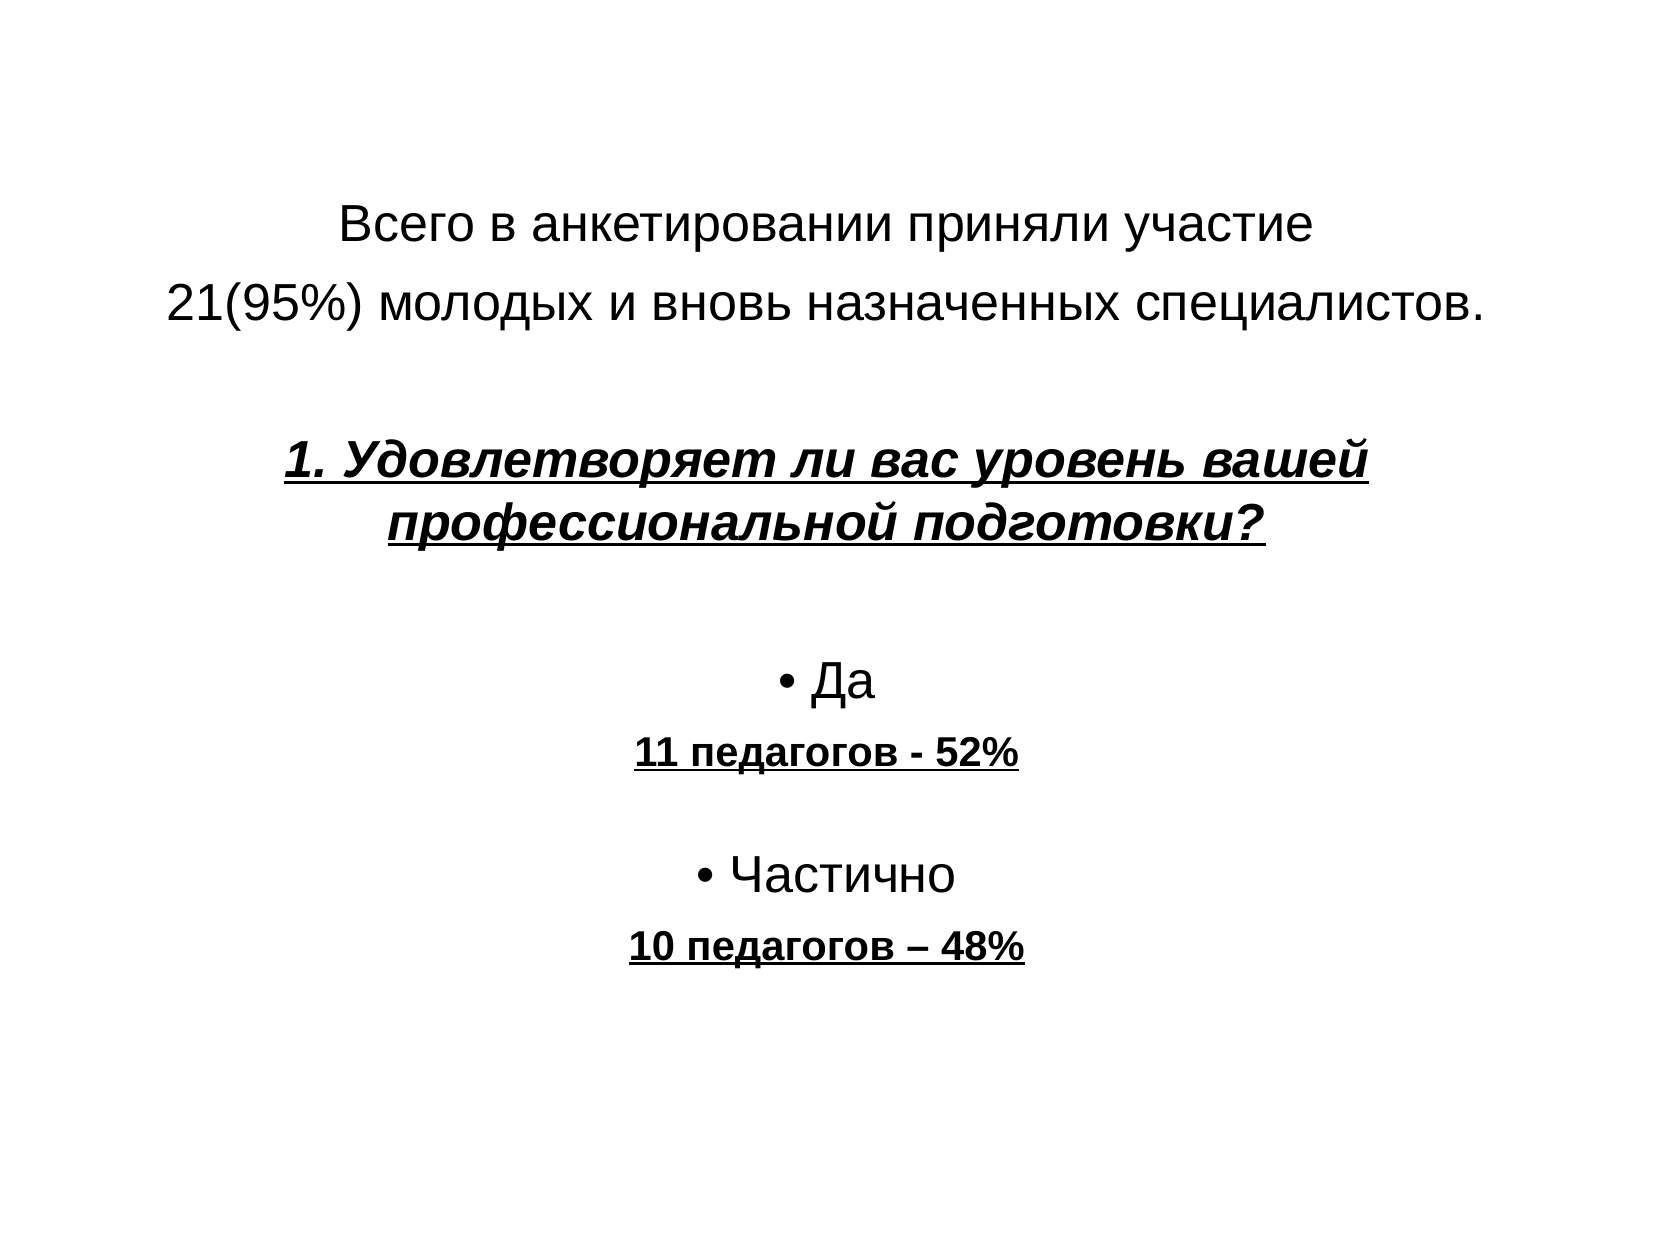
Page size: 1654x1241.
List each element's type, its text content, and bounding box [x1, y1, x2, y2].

subtitle Всего в анкетировании приняли участие 21(95%) молодых и вновь назначенных специалистов. 1. Удовлетворяет ли вас уровень вашей профессиональной подготовки? • Да 11 педагогов - 52% • Частично 10 педагогов – 48% [82, 49, 1571, 1109]
